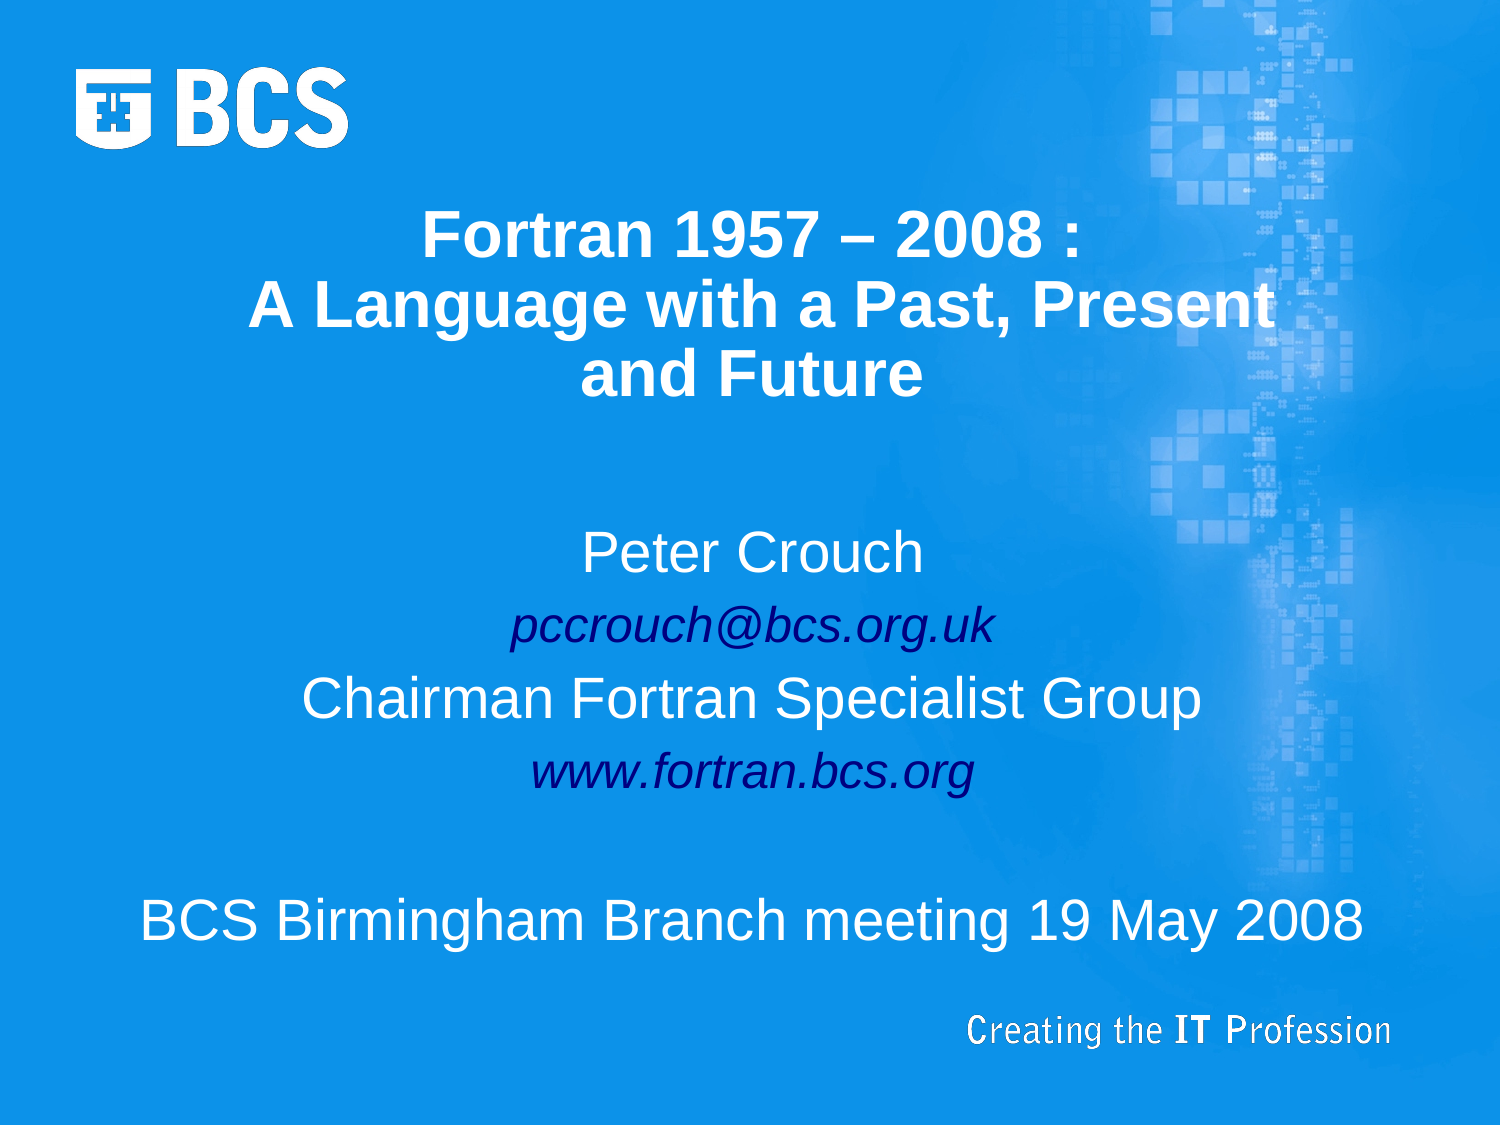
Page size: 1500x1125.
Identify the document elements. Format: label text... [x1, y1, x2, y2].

subtitle Peter Crouch pccrouch@bcs.org.uk Chairman Fortran Specialist Group www.fortran.bcs.org BCS Birmingham Branch meeting 19 May 2008 [118, 464, 1388, 1014]
picture [0, 0, 1500, 1125]
title Fortran 1957 – 2008 : A Language with a Past, Present and Future [177, 162, 1329, 451]
